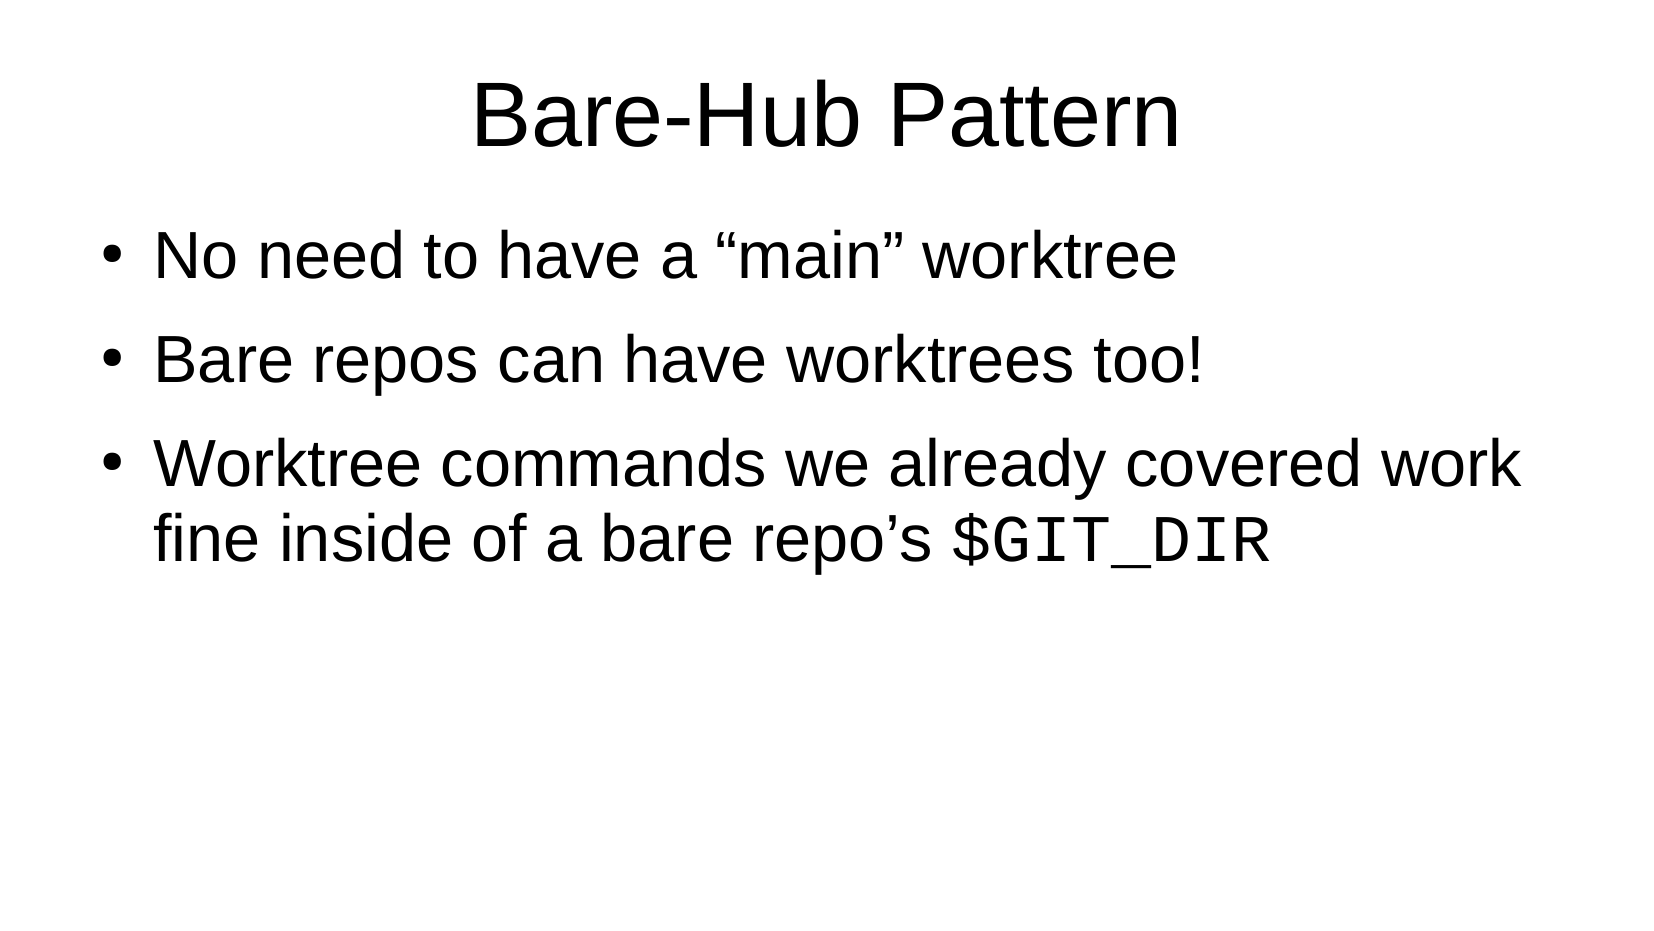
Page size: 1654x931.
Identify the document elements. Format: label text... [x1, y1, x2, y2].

list No need to have a “main” worktree Bare repos can have worktrees too! Worktree commands we already covered work fine inside of a bare repo’s $GIT_DIR [82, 217, 1571, 758]
title Bare-Hub Pattern [82, 37, 1571, 193]
